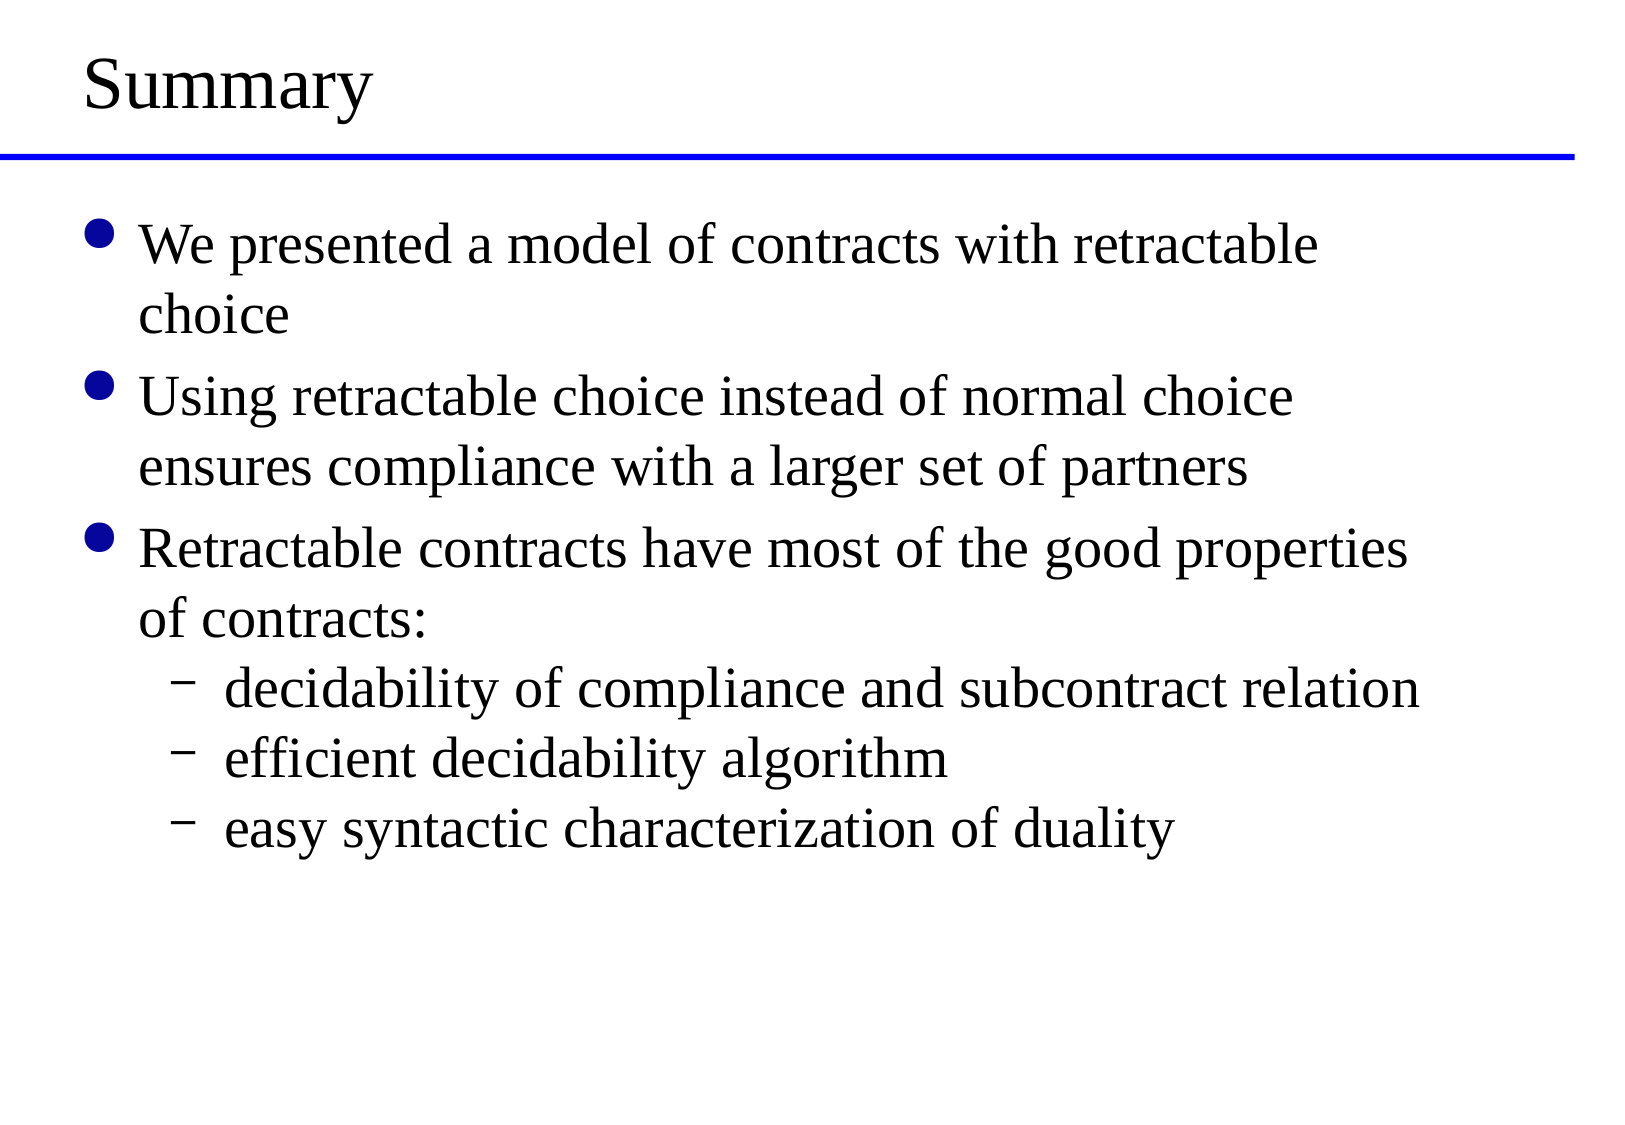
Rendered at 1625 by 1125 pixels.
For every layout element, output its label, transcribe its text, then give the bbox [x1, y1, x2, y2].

title Summary [67, 27, 1544, 131]
list We presented a model of contracts with retractable choice Using retractable choice instead of normal choice ensures compliance with a larger set of partners Retractable contracts have most of the good properties of contracts: decidability of compliance and subcontract relation efficient decidability algorithm easy syntactic characterization of duality [67, 198, 1478, 1061]
